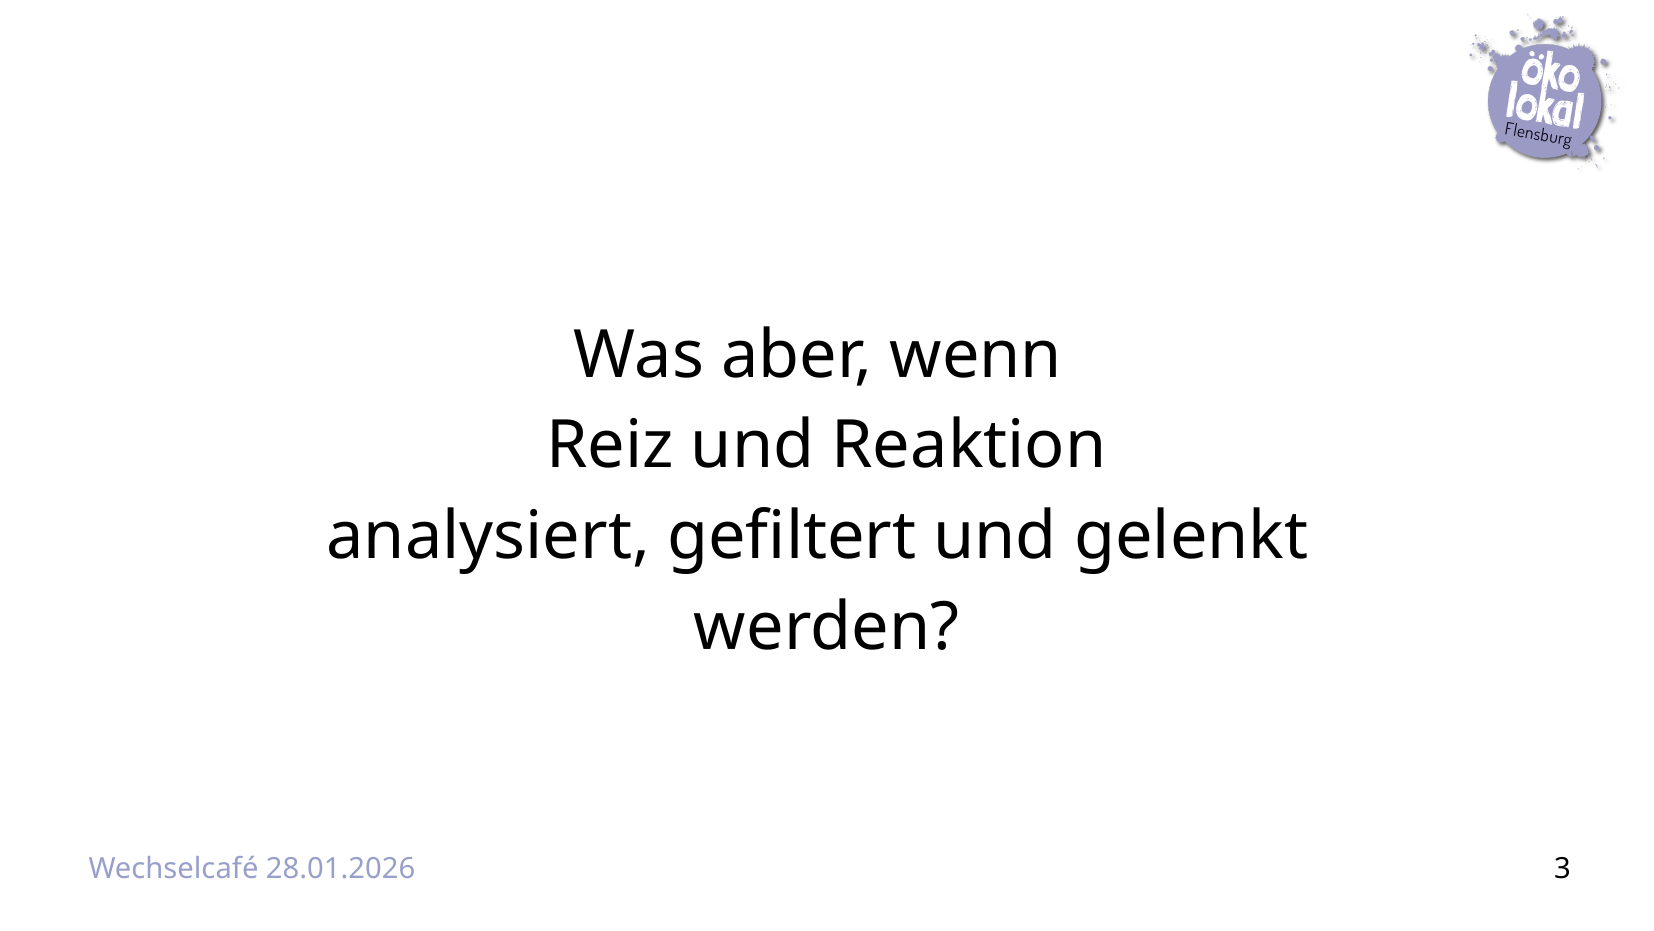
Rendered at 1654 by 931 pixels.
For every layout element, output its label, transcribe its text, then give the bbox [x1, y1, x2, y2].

subtitle Was aber, wenn Reiz und Reaktion analysiert, gefiltert und gelenkt werden? [82, 217, 1571, 758]
picture [1444, 0, 1654, 178]
